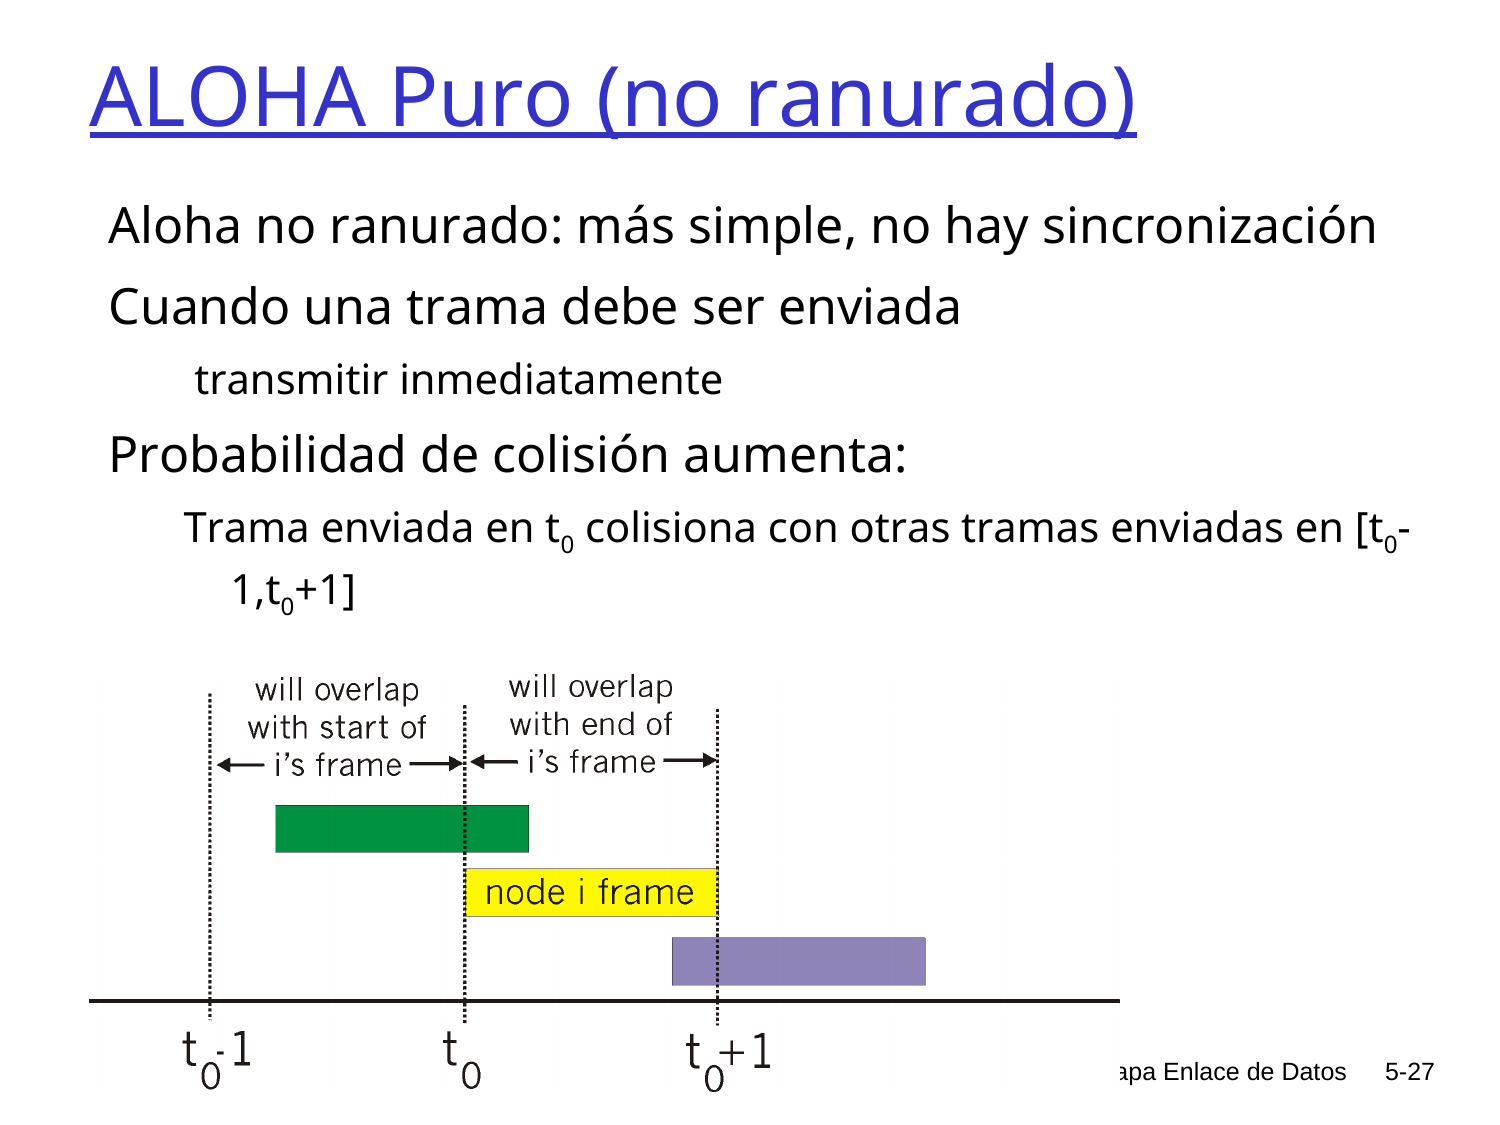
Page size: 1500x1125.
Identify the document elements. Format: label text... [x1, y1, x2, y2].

title ALOHA Puro (no ranurado) [75, 0, 1351, 188]
picture [89, 674, 1120, 1092]
list Aloha no ranurado: más simple, no hay sincronización Cuando una trama debe ser enviada transmitir inmediatamente Probabilidad de colisión aumenta: Trama enviada en t0 colisiona con otras tramas enviadas en [t0-1,t0+1] [93, 182, 1463, 638]
